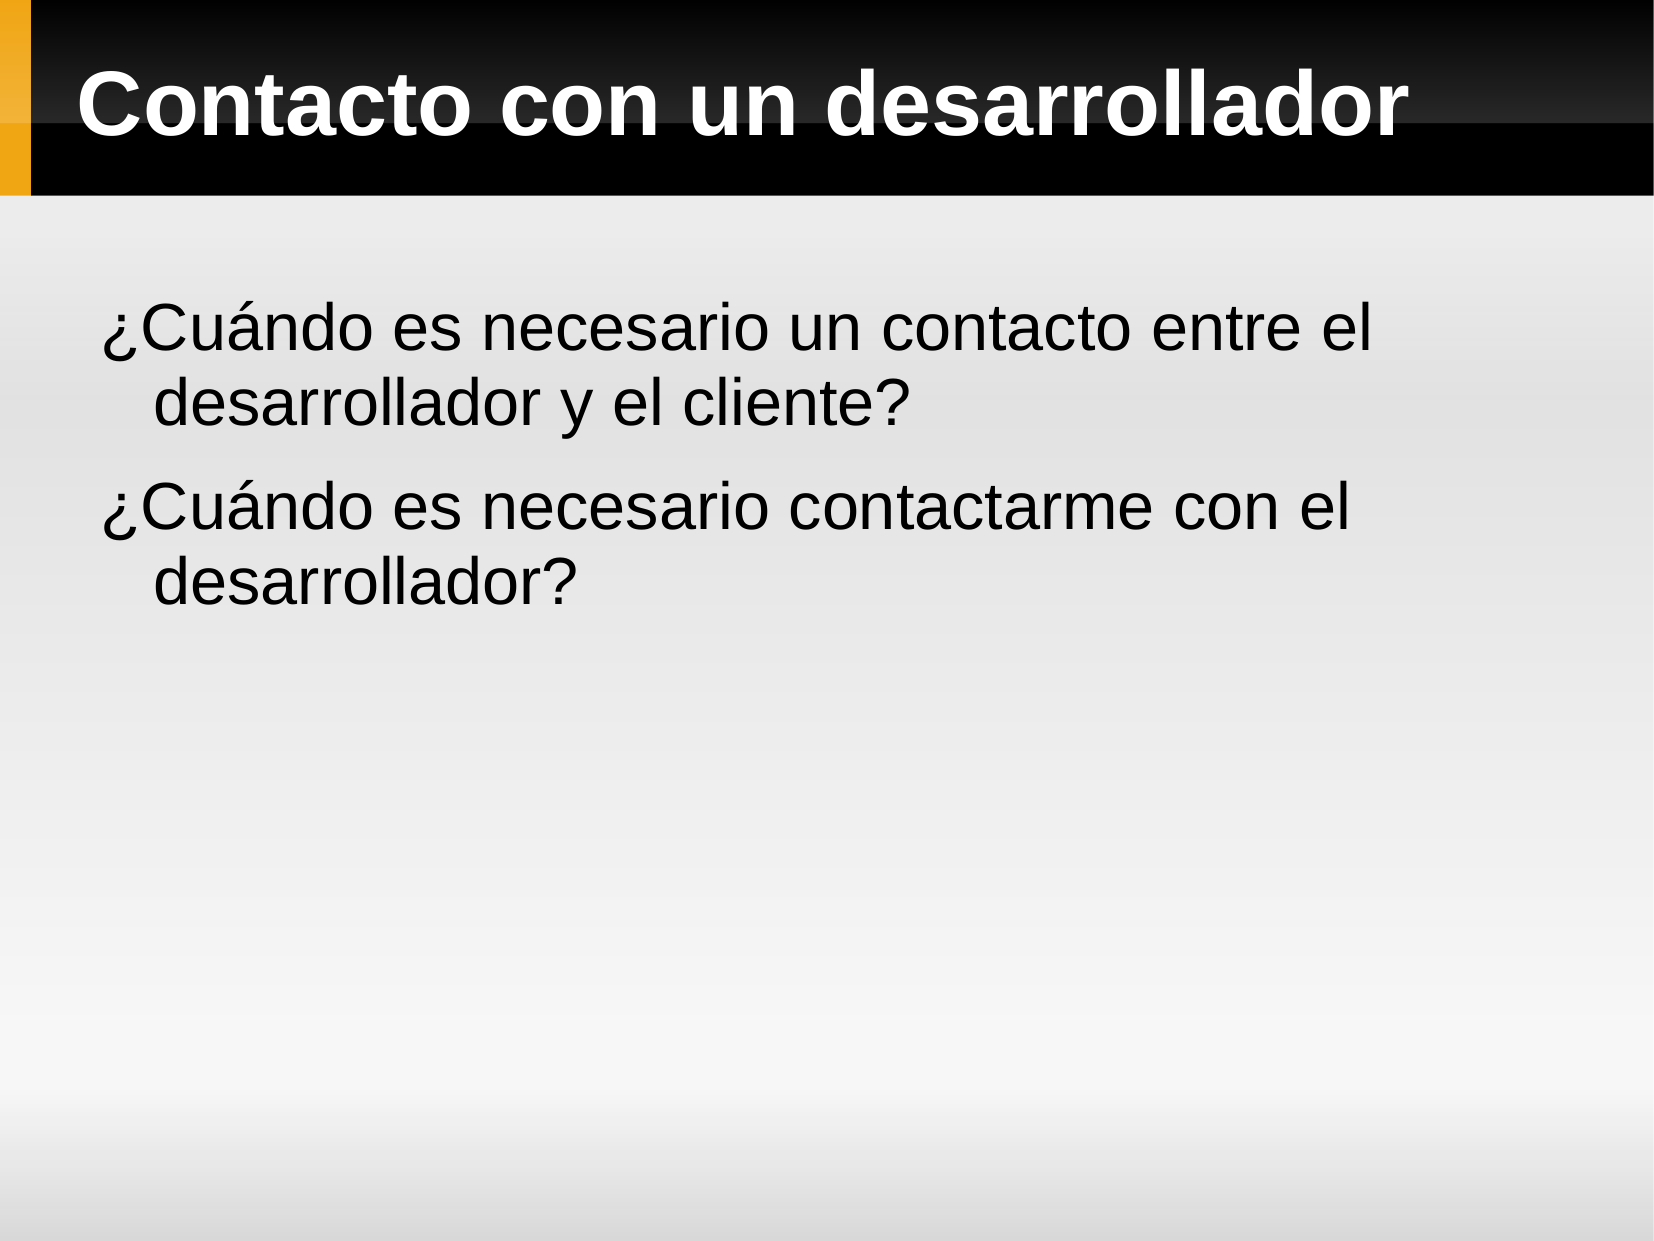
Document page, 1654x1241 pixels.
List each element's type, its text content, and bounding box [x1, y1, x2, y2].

title Contacto con un desarrollador [76, 0, 1565, 208]
picture [0, 0, 1654, 1241]
list ¿Cuándo es necesario un contacto entre el desarrollador y el cliente? ¿Cuándo es necesario contactarme con el desarrollador? [82, 290, 1571, 1094]
